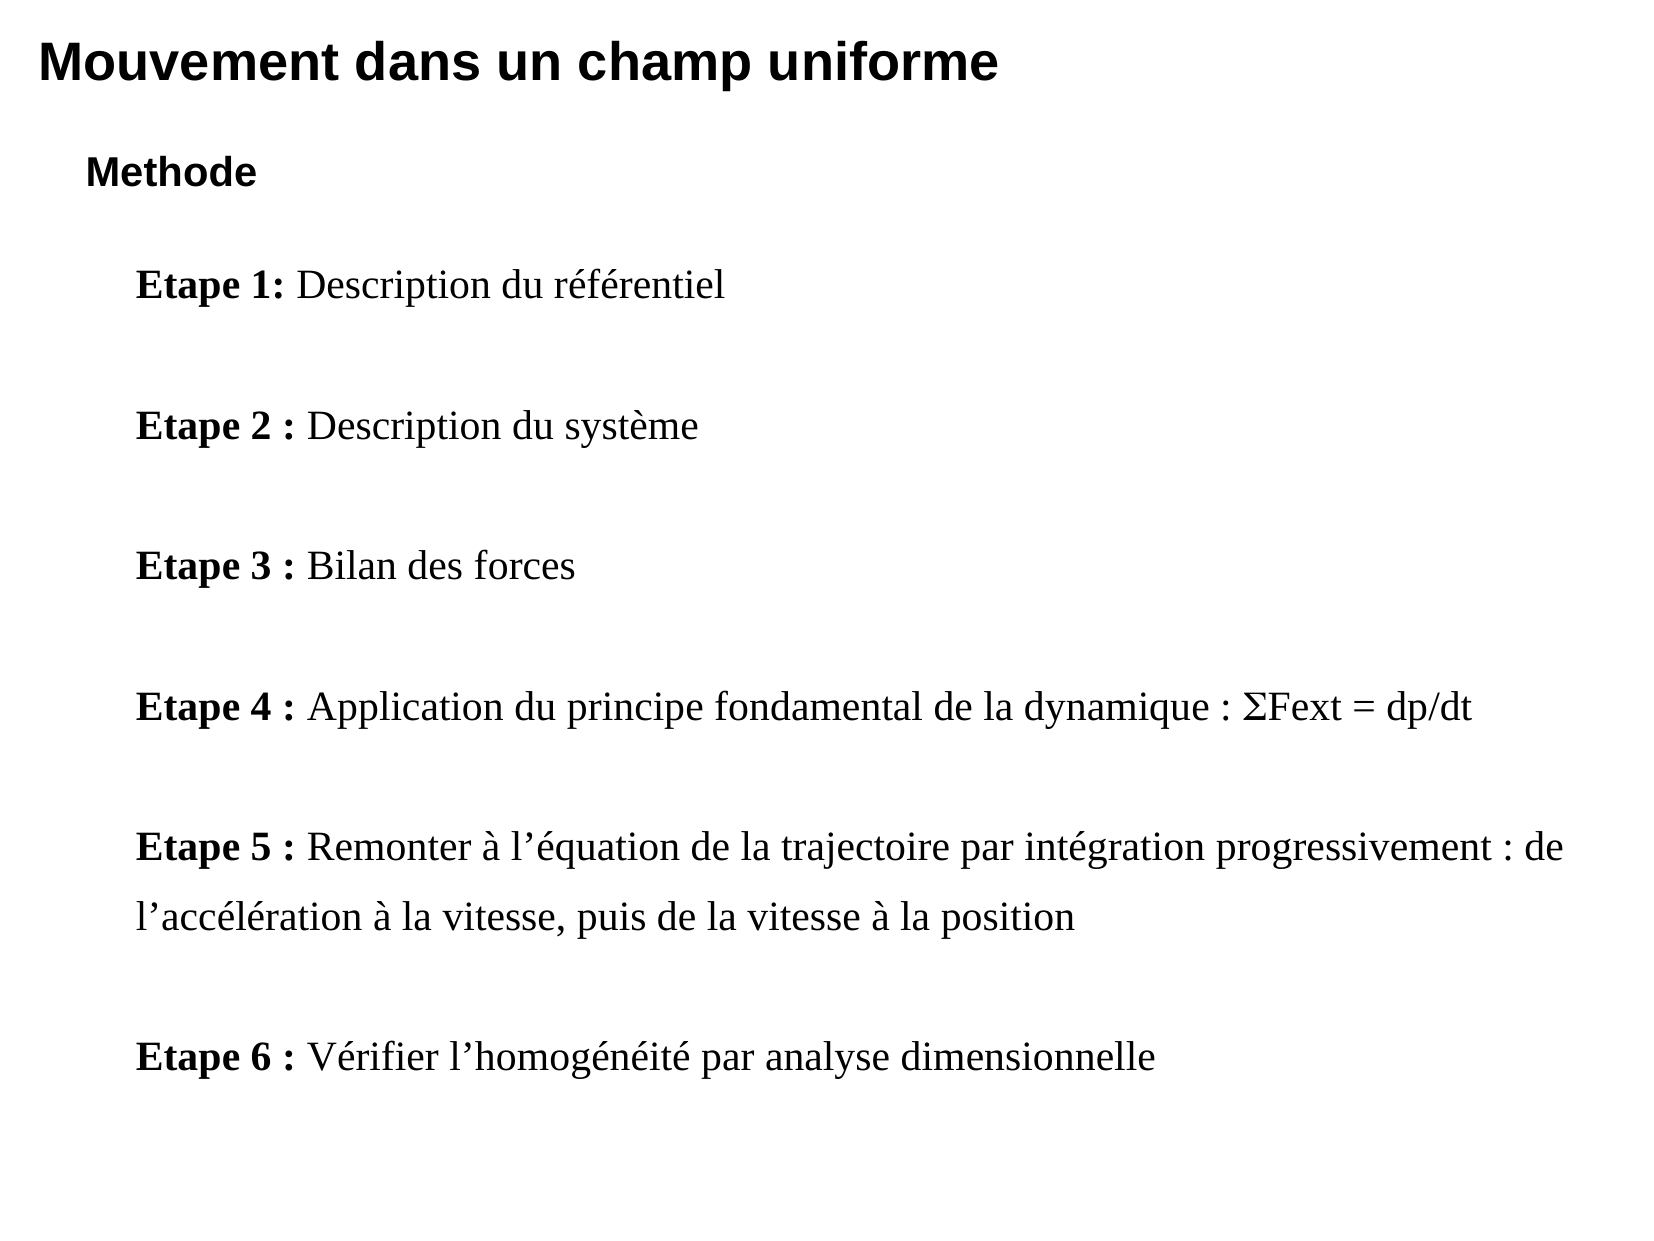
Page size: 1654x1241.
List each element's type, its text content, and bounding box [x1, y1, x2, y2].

text_box Methode [70, 141, 650, 205]
text_box Mouvement dans un champ uniforme [23, 23, 1087, 163]
text_box Etape 1: Description du référentiel Etape 2 : Description du système Etape 3 : Bilan des forces Etape 4 : Application du principe fondamental de la dynamique : SFext = dp/dt Etape 5 : Remonter à l’équation de la trajectoire par intégration progressivement : de l’accélération à la vitesse, puis de la vitesse à la position Etape 6 : Vérifier l’homogénéité par analyse dimensionnelle [47, 246, 1654, 1087]
